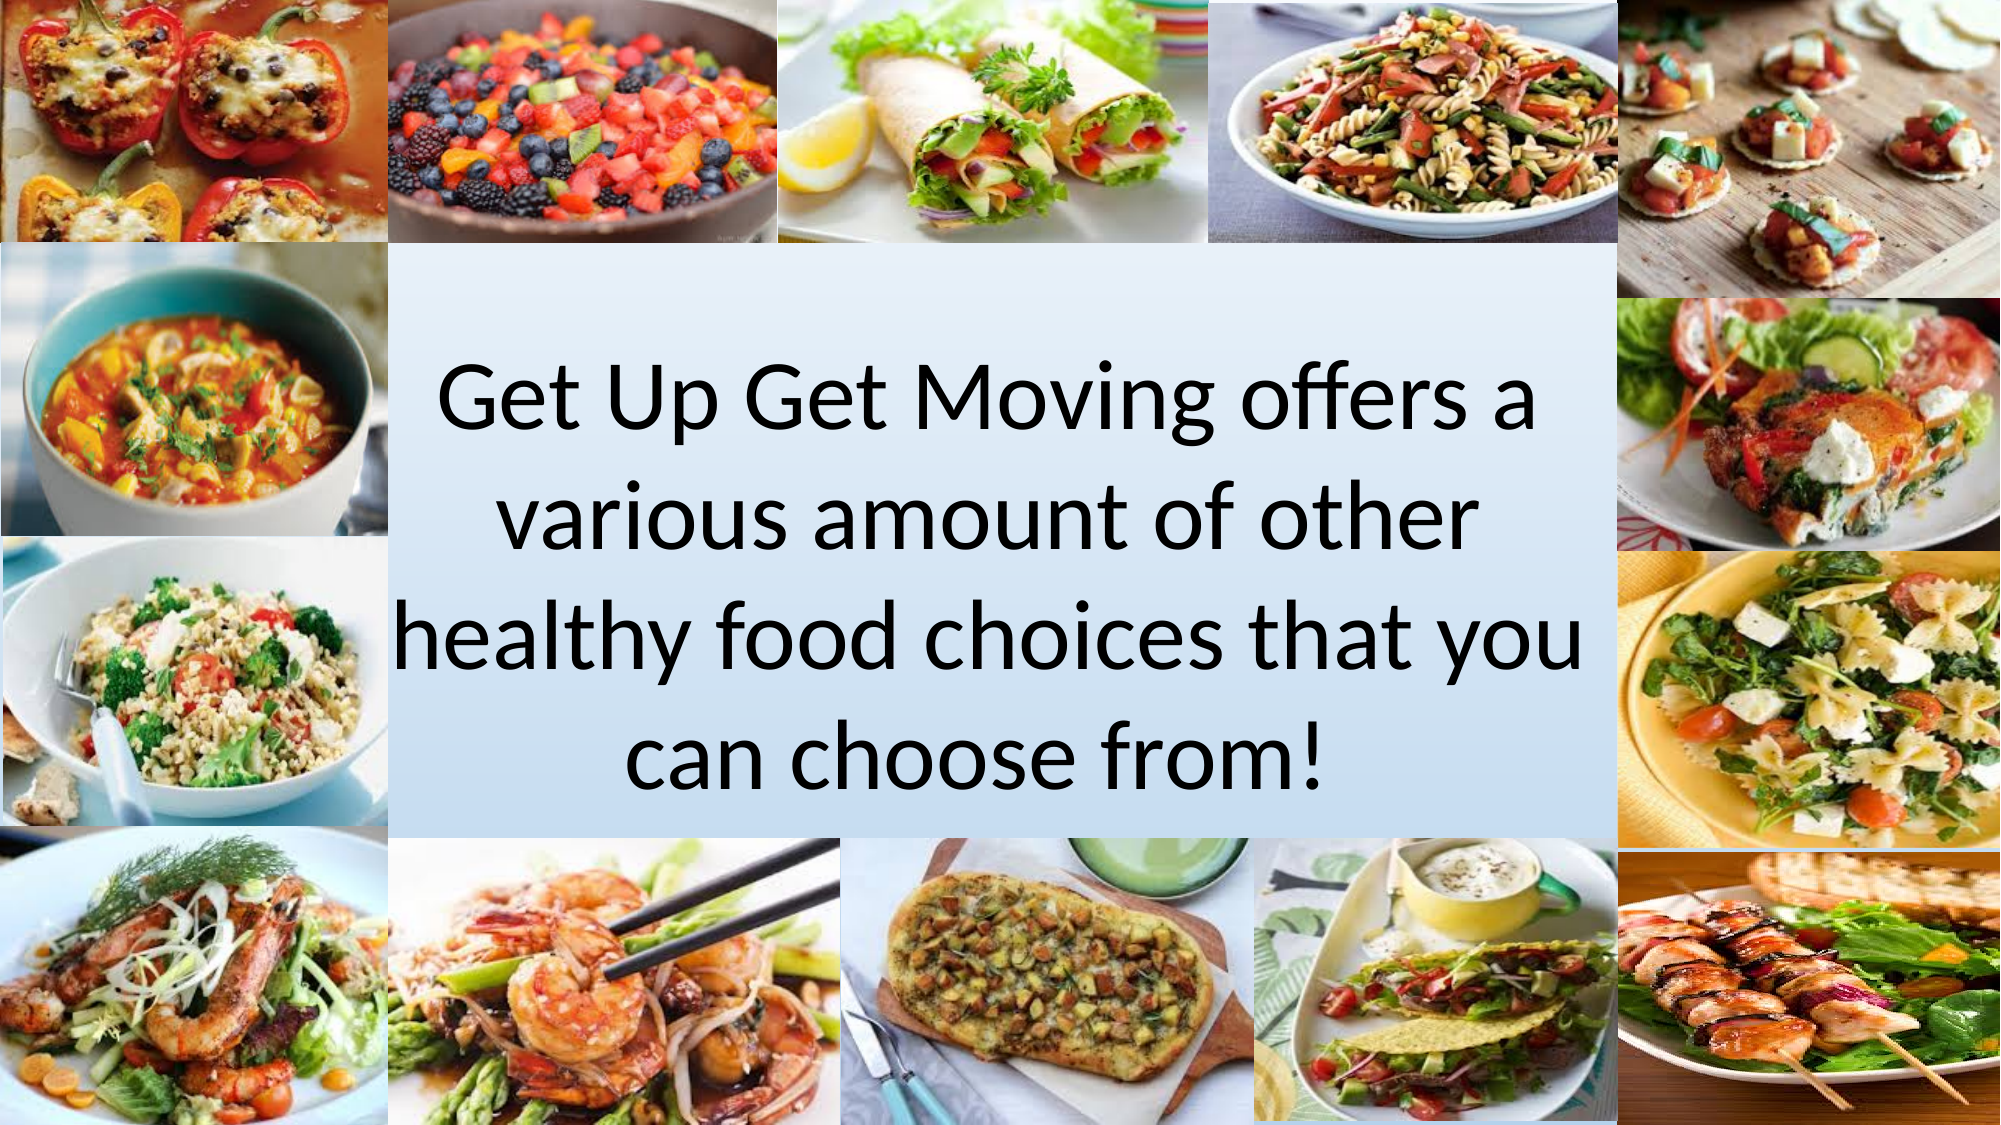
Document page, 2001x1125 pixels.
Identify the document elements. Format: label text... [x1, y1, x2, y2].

picture [778, 0, 2000, 1125]
picture [0, 537, 840, 1125]
picture [0, 0, 777, 536]
text_box Get Up Get Moving offers a various amount of other healthy food choices that you can choose from! [360, 322, 1617, 817]
